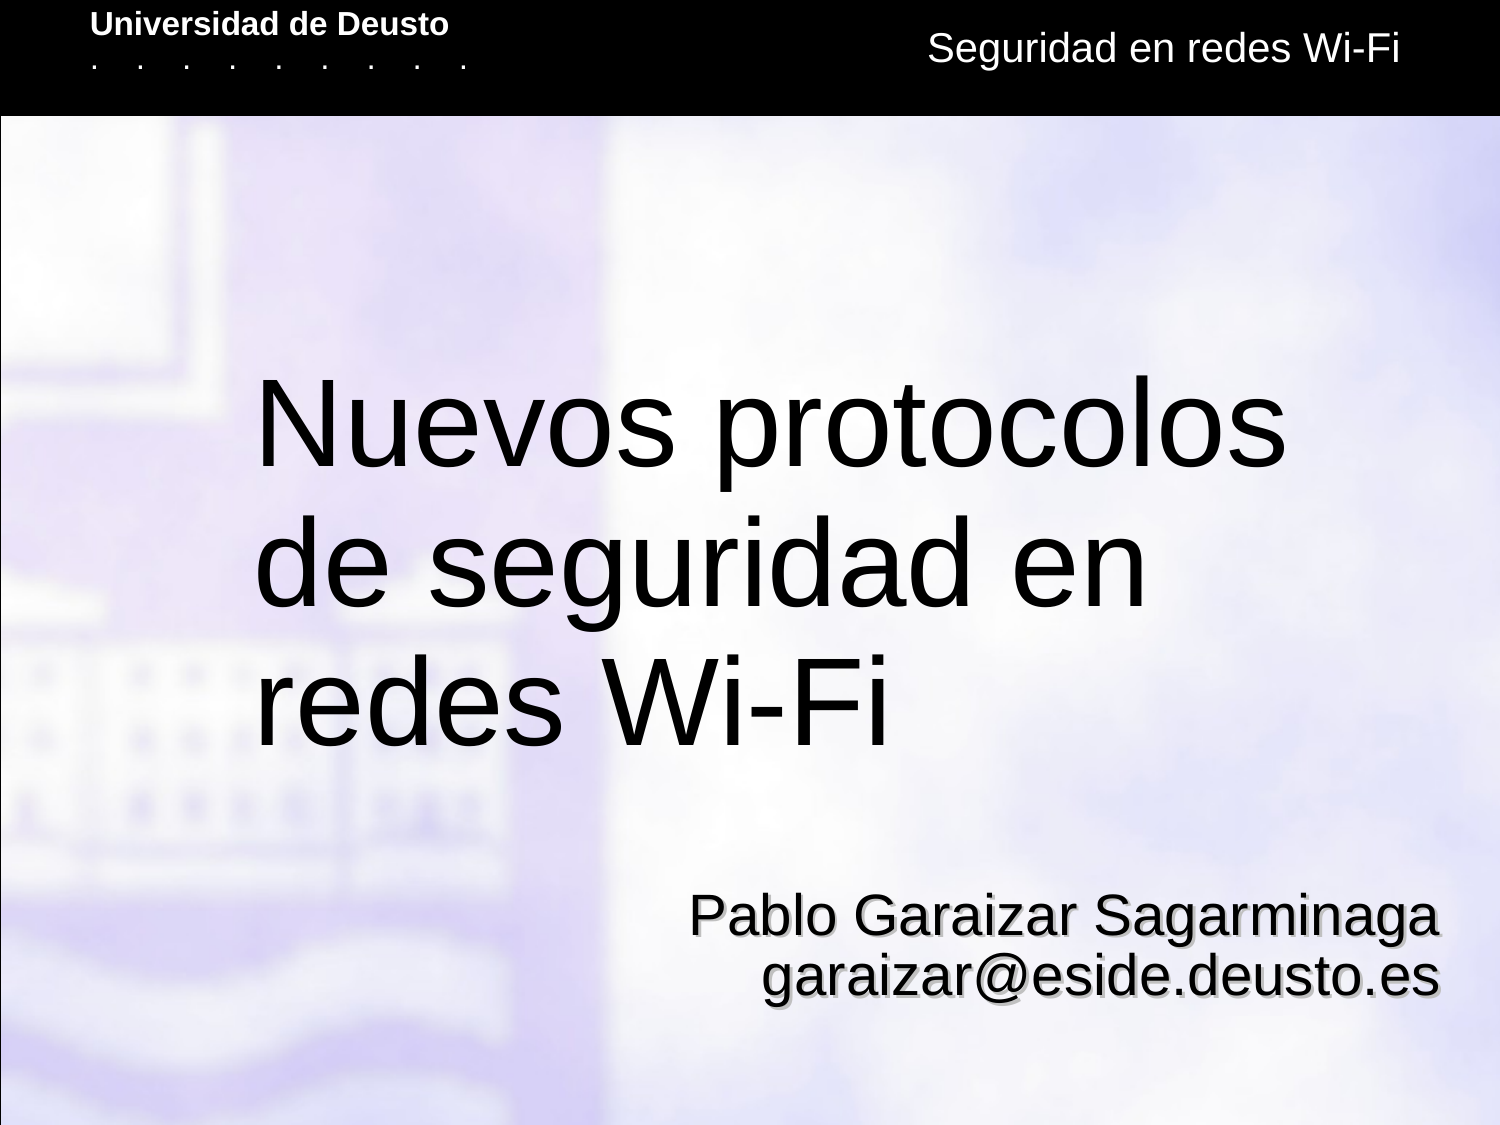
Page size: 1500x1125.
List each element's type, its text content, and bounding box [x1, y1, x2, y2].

picture [1, 116, 1500, 1125]
title Nuevos protocolos de seguridad en redes Wi-Fi [253, 337, 1392, 788]
text_box Pablo Garaizar Sagarminaga garaizar@eside.deusto.es [588, 886, 1442, 1008]
